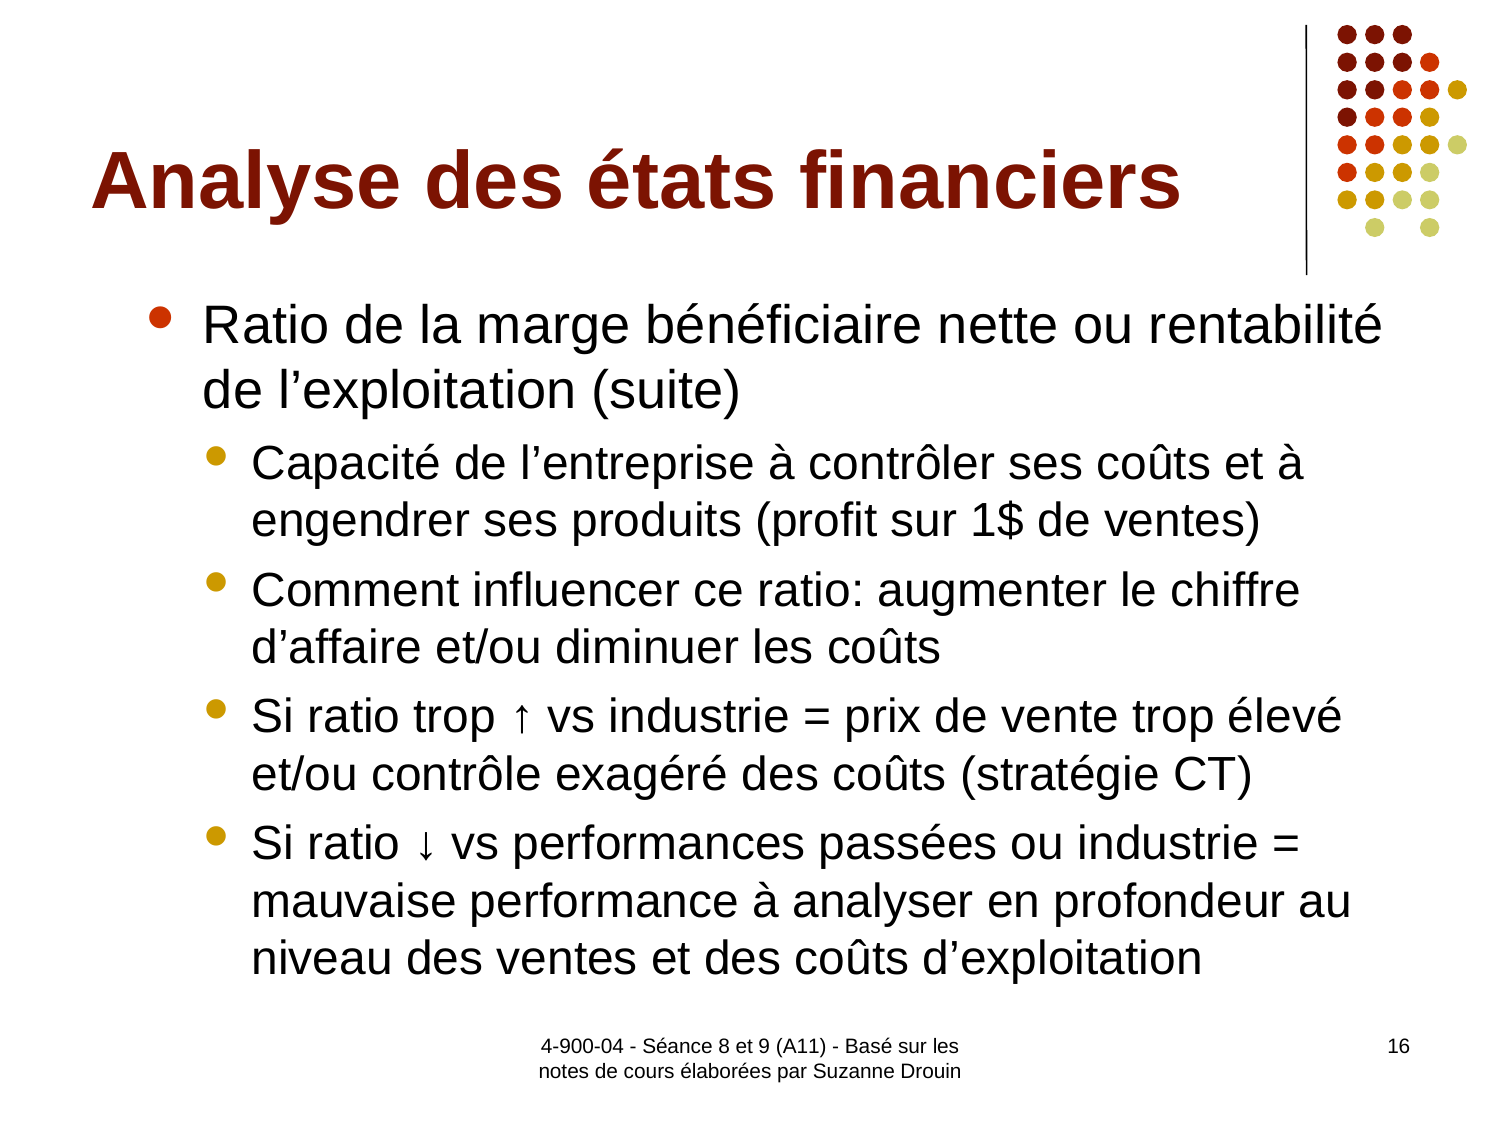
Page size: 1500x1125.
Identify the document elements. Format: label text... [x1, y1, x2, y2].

text_box 4-900-04 - Séance 8 et 9 (A11) - Basé sur les notes de cours élaborées par Suzanne Drouin [512, 1025, 988, 1101]
text_box Analyse des états financiers [74, 20, 1313, 233]
text_box <numéro> [1074, 1025, 1426, 1101]
text_box Ratio de la marge bénéficiaire nette ou rentabilité de l’exploitation (suite) Capacité de l’entreprise à contrôler ses coûts et à engendrer ses produits (profit sur 1$ de ventes) Comment influencer ce ratio: augmenter le chiffre d’affaire et/ou diminuer les coûts Si ratio trop ↑ vs industrie = prix de vente trop élevé et/ou contrôle exagéré des coûts (stratégie CT) Si ratio ↓ vs performances passées ou industrie = mauvaise performance à analyser en profondeur au niveau des ventes et des coûts d’exploitation [75, 282, 1426, 1006]
